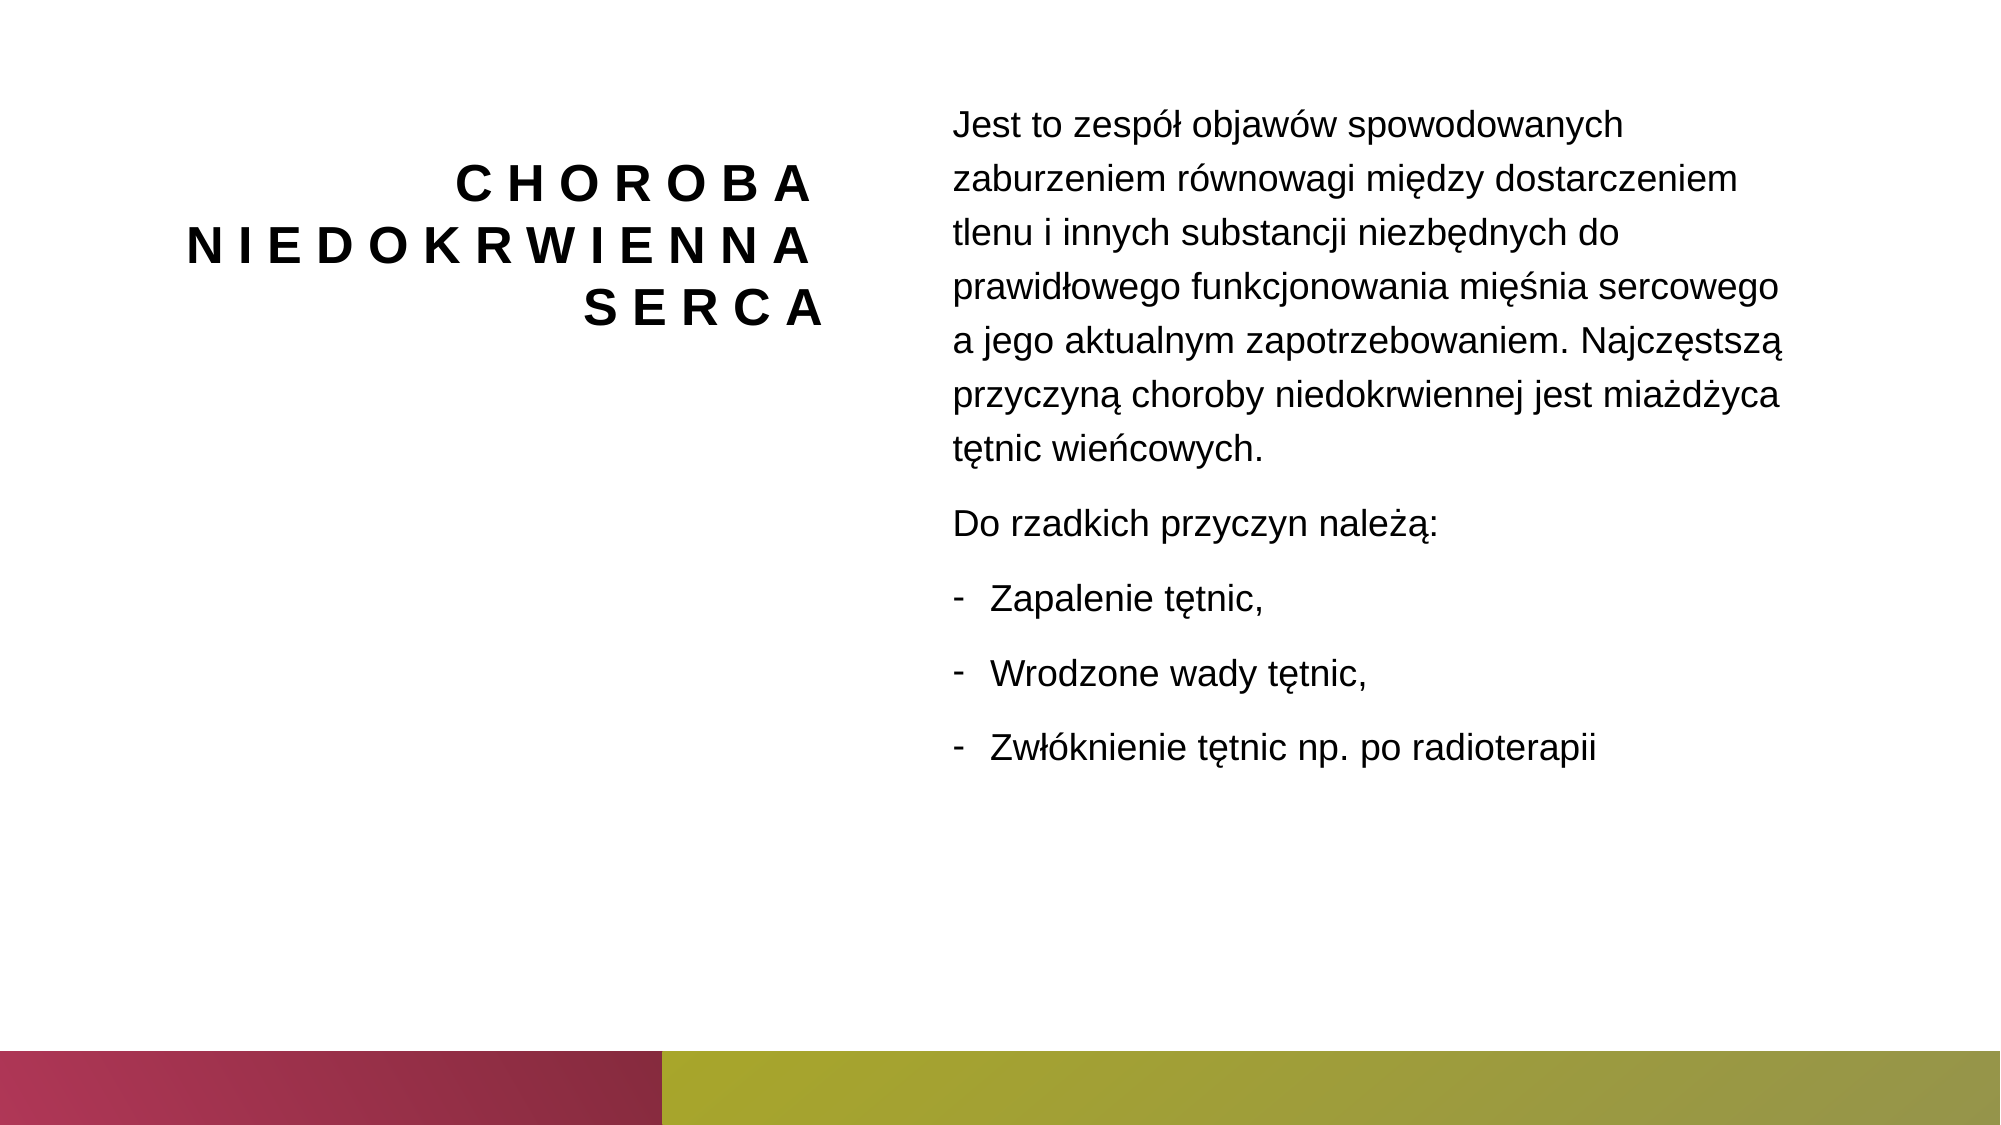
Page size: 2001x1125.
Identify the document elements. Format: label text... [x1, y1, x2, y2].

text_box [0, 0, 2000, 1125]
list Jest to zespół objawów spowodowanych zaburzeniem równowagi między dostarczeniem tlenu i innych substancji niezbędnych do prawidłowego funkcjonowania mięśnia sercowego a jego aktualnym zapotrzebowaniem. Najczęstszą przyczyną choroby niedokrwiennej jest miażdżyca tętnic wieńcowych. Do rzadkich przyczyn należą: Zapalenie tętnic, Wrodzone wady tętnic, Zwłóknienie tętnic np. po radioterapii [952, 91, 1793, 897]
title CHOROBA NIEDOKRWIENNA SERCA [186, 149, 856, 802]
